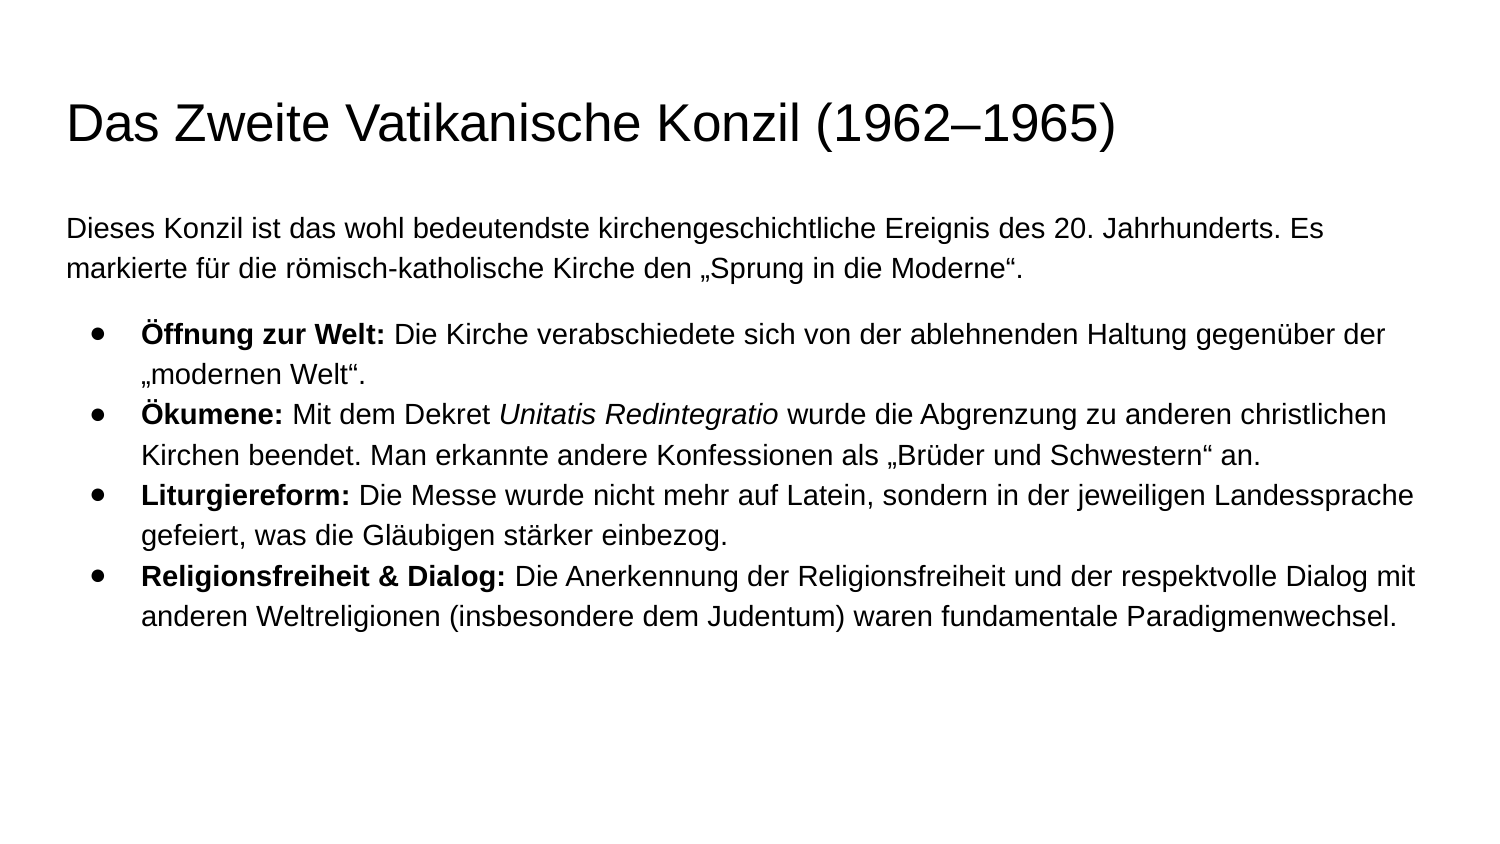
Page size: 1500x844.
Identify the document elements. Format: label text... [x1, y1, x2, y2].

list Dieses Konzil ist das wohl bedeutendste kirchengeschichtliche Ereignis des 20. Jahrhunderts. Es markierte für die römisch-katholische Kirche den „Sprung in die Moderne“. Öffnung zur Welt: Die Kirche verabschiedete sich von der ablehnenden Haltung gegenüber der „modernen Welt“. Ökumene: Mit dem Dekret Unitatis Redintegratio wurde die Abgrenzung zu anderen christlichen Kirchen beendet. Man erkannte andere Konfessionen als „Brüder und Schwestern“ an. Liturgiereform: Die Messe wurde nicht mehr auf Latein, sondern in der jeweiligen Landessprache gefeiert, was die Gläubigen stärker einbezog. Religionsfreiheit & Dialog: Die Anerkennung der Religionsfreiheit und der respektvolle Dialog mit anderen Weltreligionen (insbesondere dem Judentum) waren fundamentale Paradigmenwechsel. [51, 189, 1449, 750]
title Das Zweite Vatikanische Konzil (1962–1965) [51, 72, 1449, 167]
